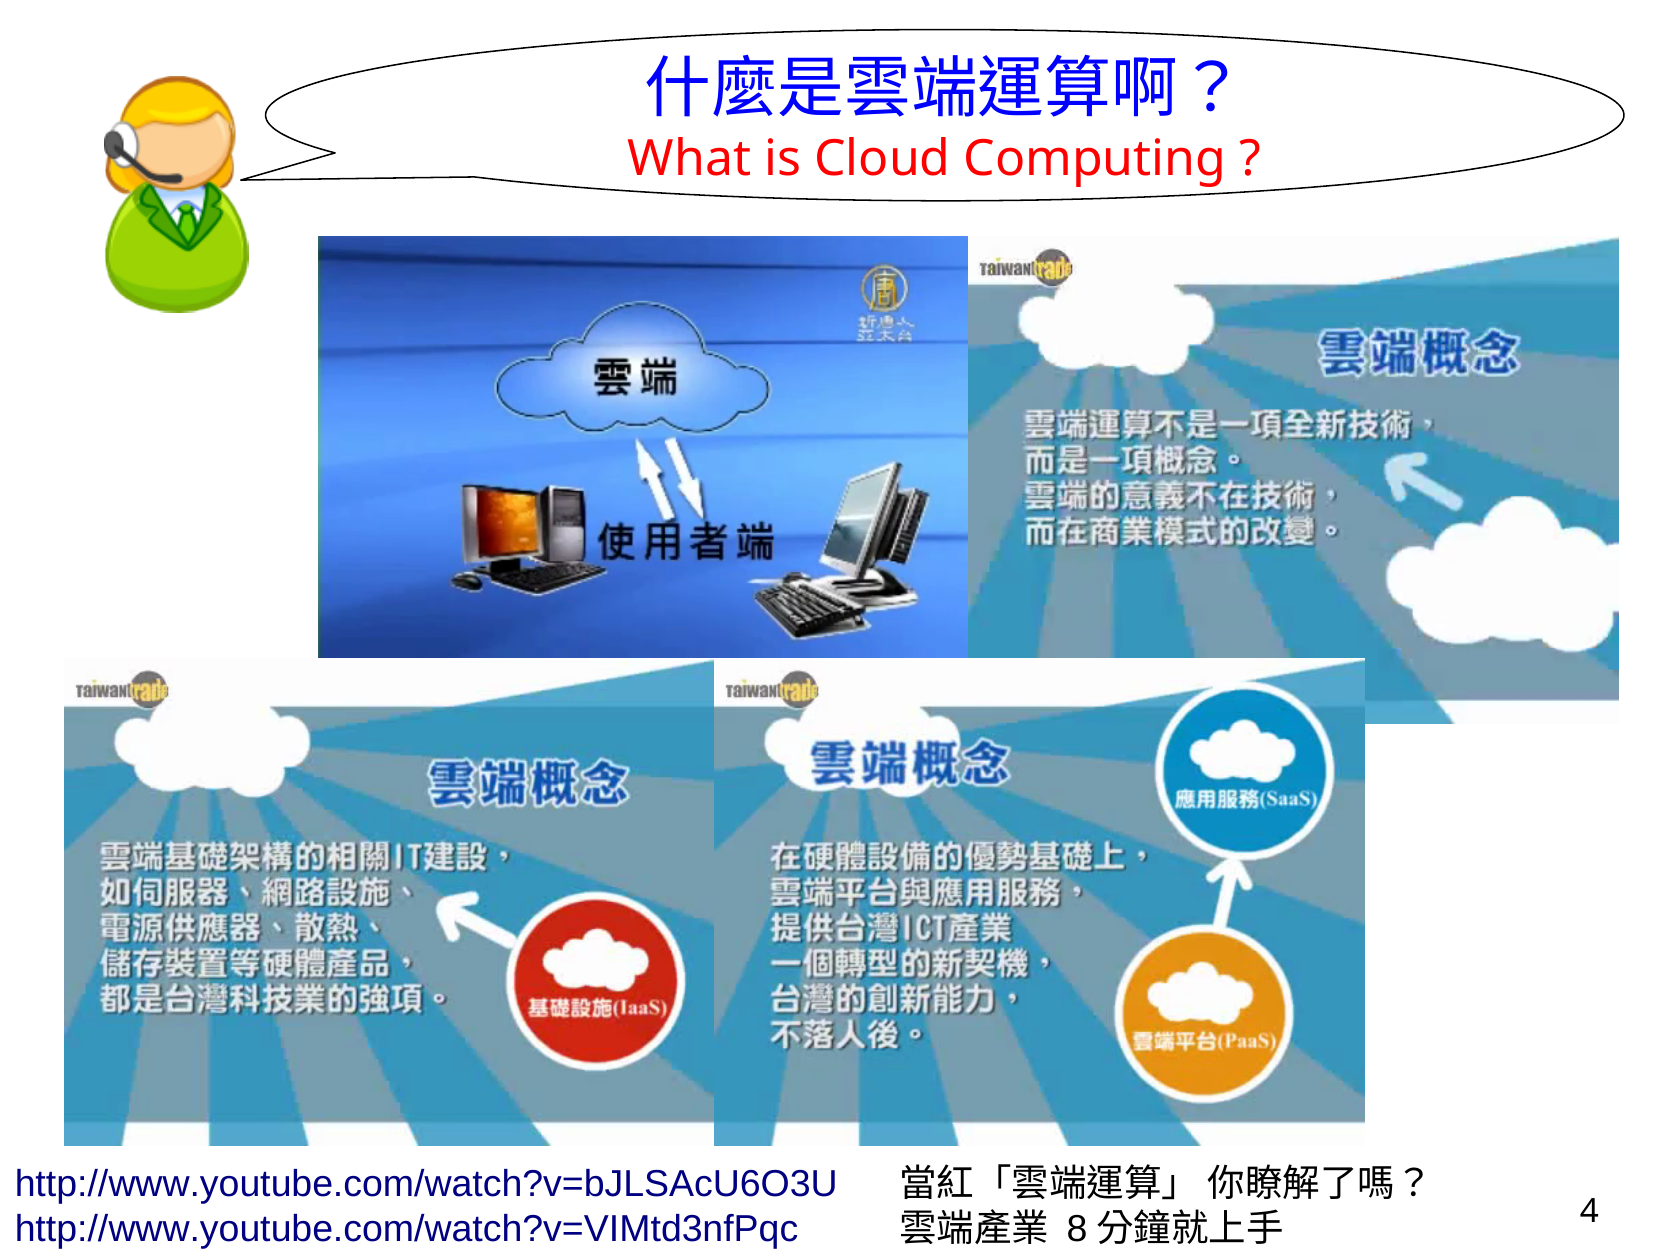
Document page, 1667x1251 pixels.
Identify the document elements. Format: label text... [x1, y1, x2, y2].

picture [104, 76, 249, 314]
text_box http://www.youtube.com/watch?v=bJLSAcU6O3U 當紅「雲端運算」 你瞭解了嗎？ http://www.youtube.com/watch?v=VIMtd3nfPqc 雲端產業 8分鐘就上手 [0, 1151, 1667, 1251]
picture [64, 236, 1619, 1146]
text_box 什麼是雲端運算啊？ What is Cloud Computing ? [240, 29, 1624, 201]
